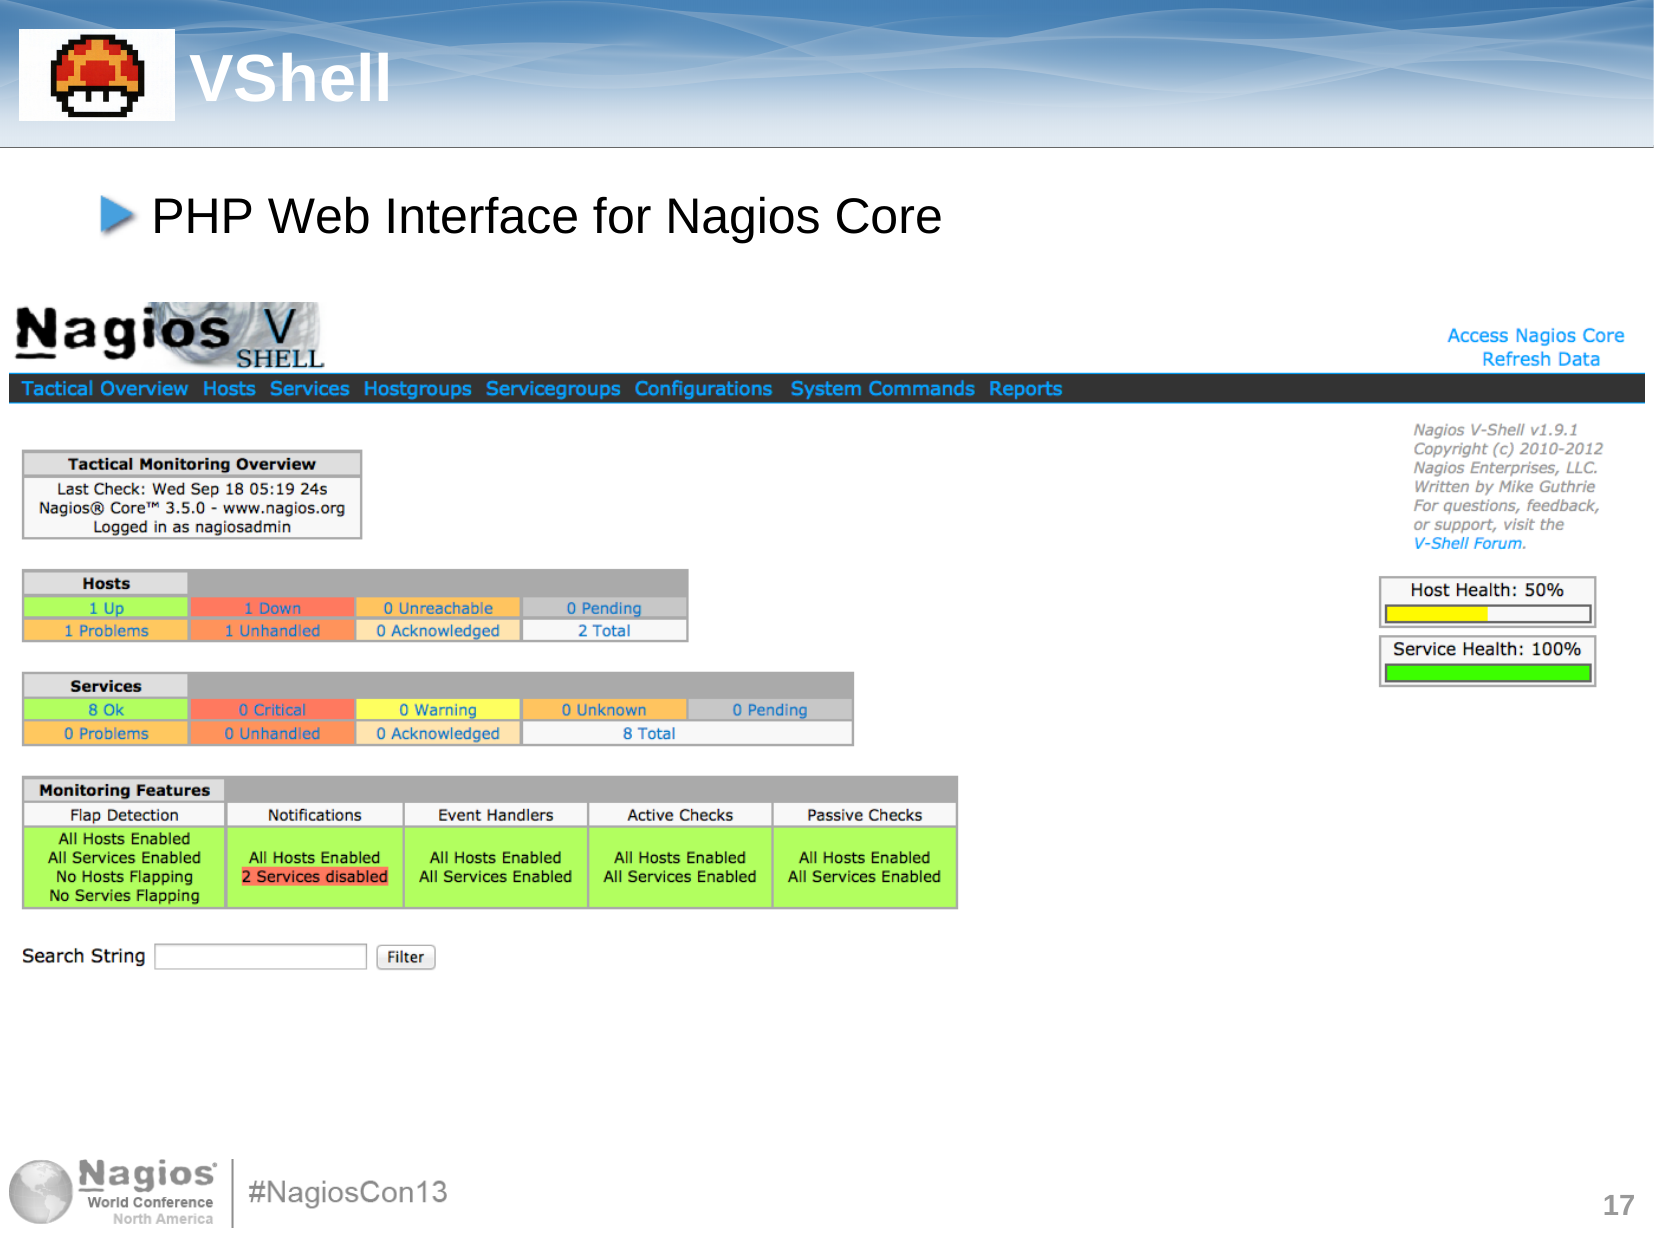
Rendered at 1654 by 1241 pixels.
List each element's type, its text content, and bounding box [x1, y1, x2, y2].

picture [9, 302, 1645, 1050]
picture [9, 1159, 453, 1228]
title VShell [41, 29, 1248, 127]
list PHP Web Interface for Nagios Core [80, 188, 1569, 302]
picture [0, 0, 1654, 147]
